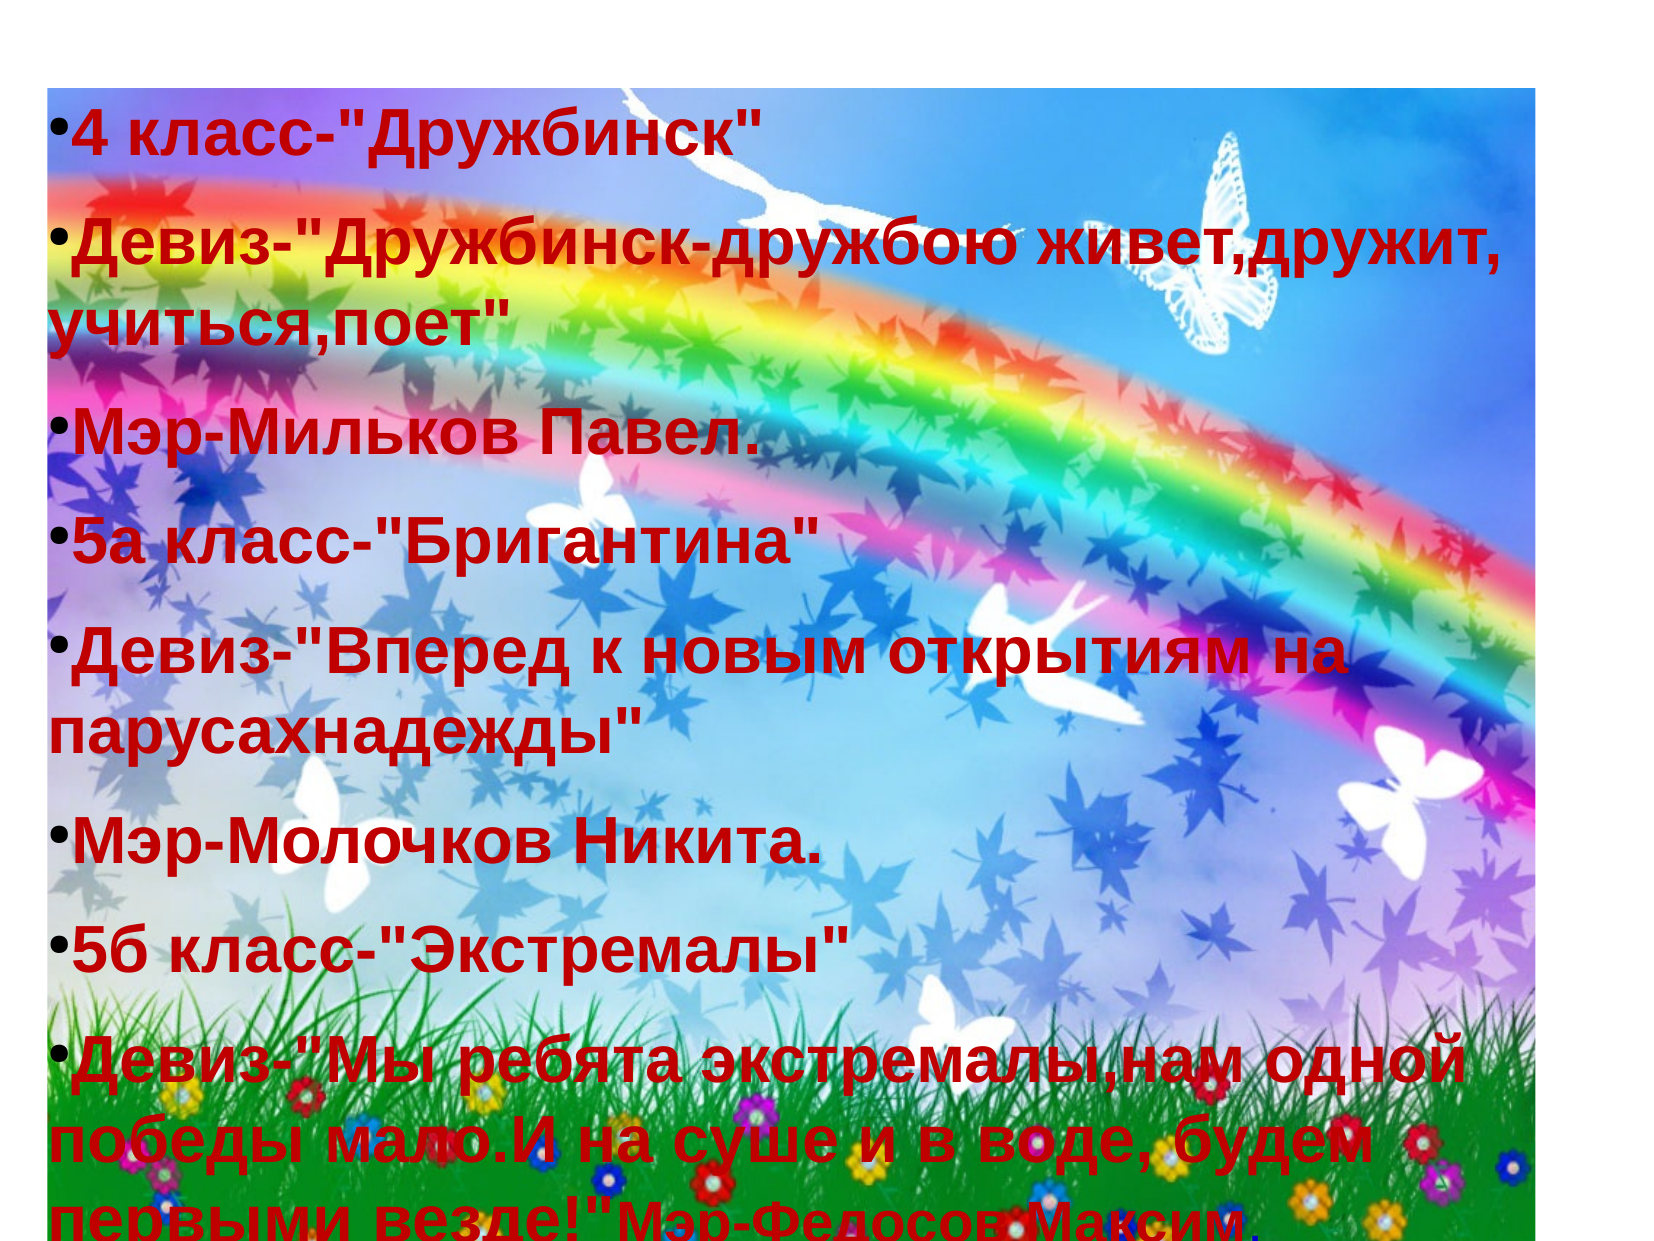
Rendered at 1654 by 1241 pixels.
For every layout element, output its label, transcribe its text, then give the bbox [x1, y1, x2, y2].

list 4 класс-"Дружбинск" Девиз-"Дружбинск-дружбою живет,дружит, учиться,поет" Мэр-Мильков Павел. 5а класс-"Бригантина" Девиз-"Вперед к новым открытиям на парусахнадежды" Мэр-Молочков Никита. 5б класс-"Экстремалы" Девиз-"Мы ребята экстремалы,нам одной победы мало.И на суше и в воде, будем первыми везде!"Мэр-Федосов Максим. [47, 88, 1536, 1241]
